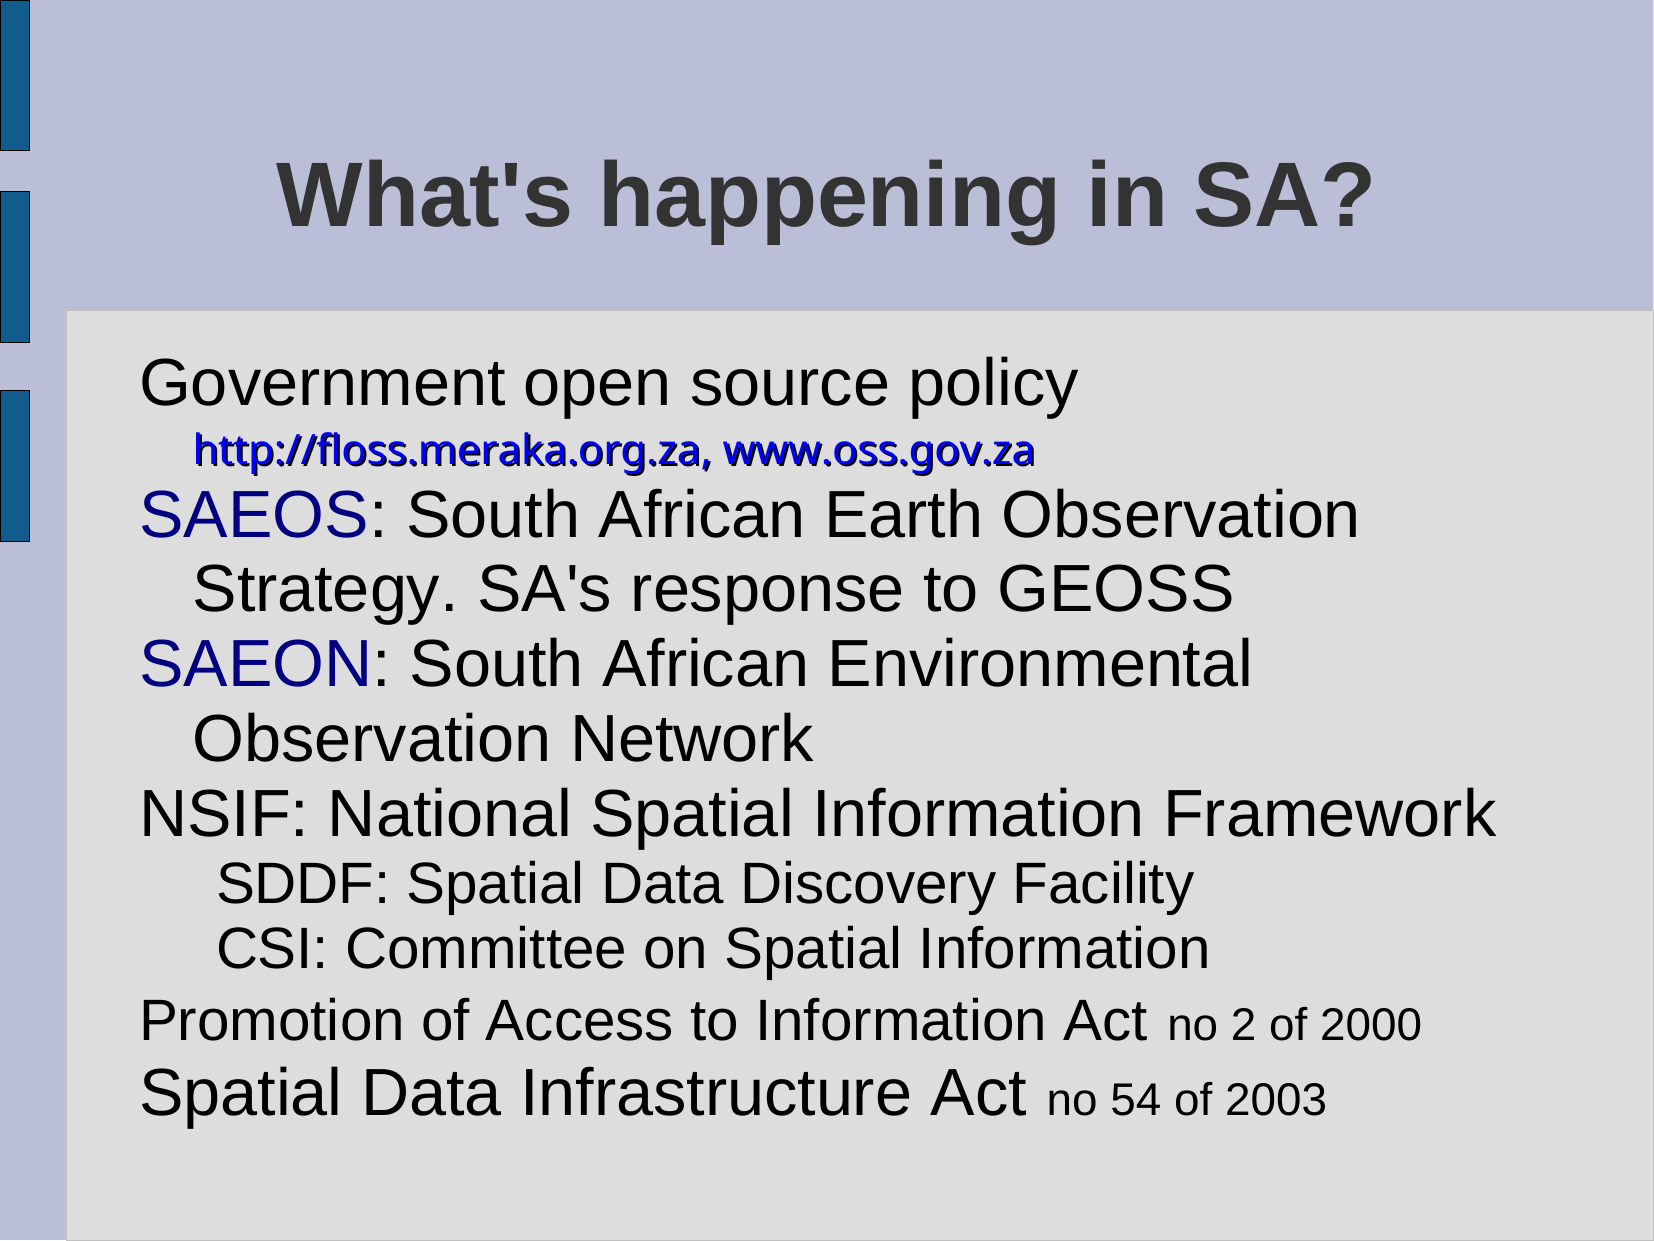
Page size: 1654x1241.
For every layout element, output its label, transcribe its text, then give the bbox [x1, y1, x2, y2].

list Government open source policyhttp://floss.meraka.org.za, www.oss.gov.za SAEOS: South African Earth Observation Strategy. SA's response to GEOSS SAEON: South African Environmental Observation Network NSIF: National Spatial Information Framework SDDF: Spatial Data Discovery Facility CSI: Committee on Spatial Information Promotion of Access to Information Act no 2 of 2000 Spatial Data Infrastructure Act no 54 of 2003 [121, 344, 1534, 1198]
title What's happening in SA? [121, 91, 1534, 299]
